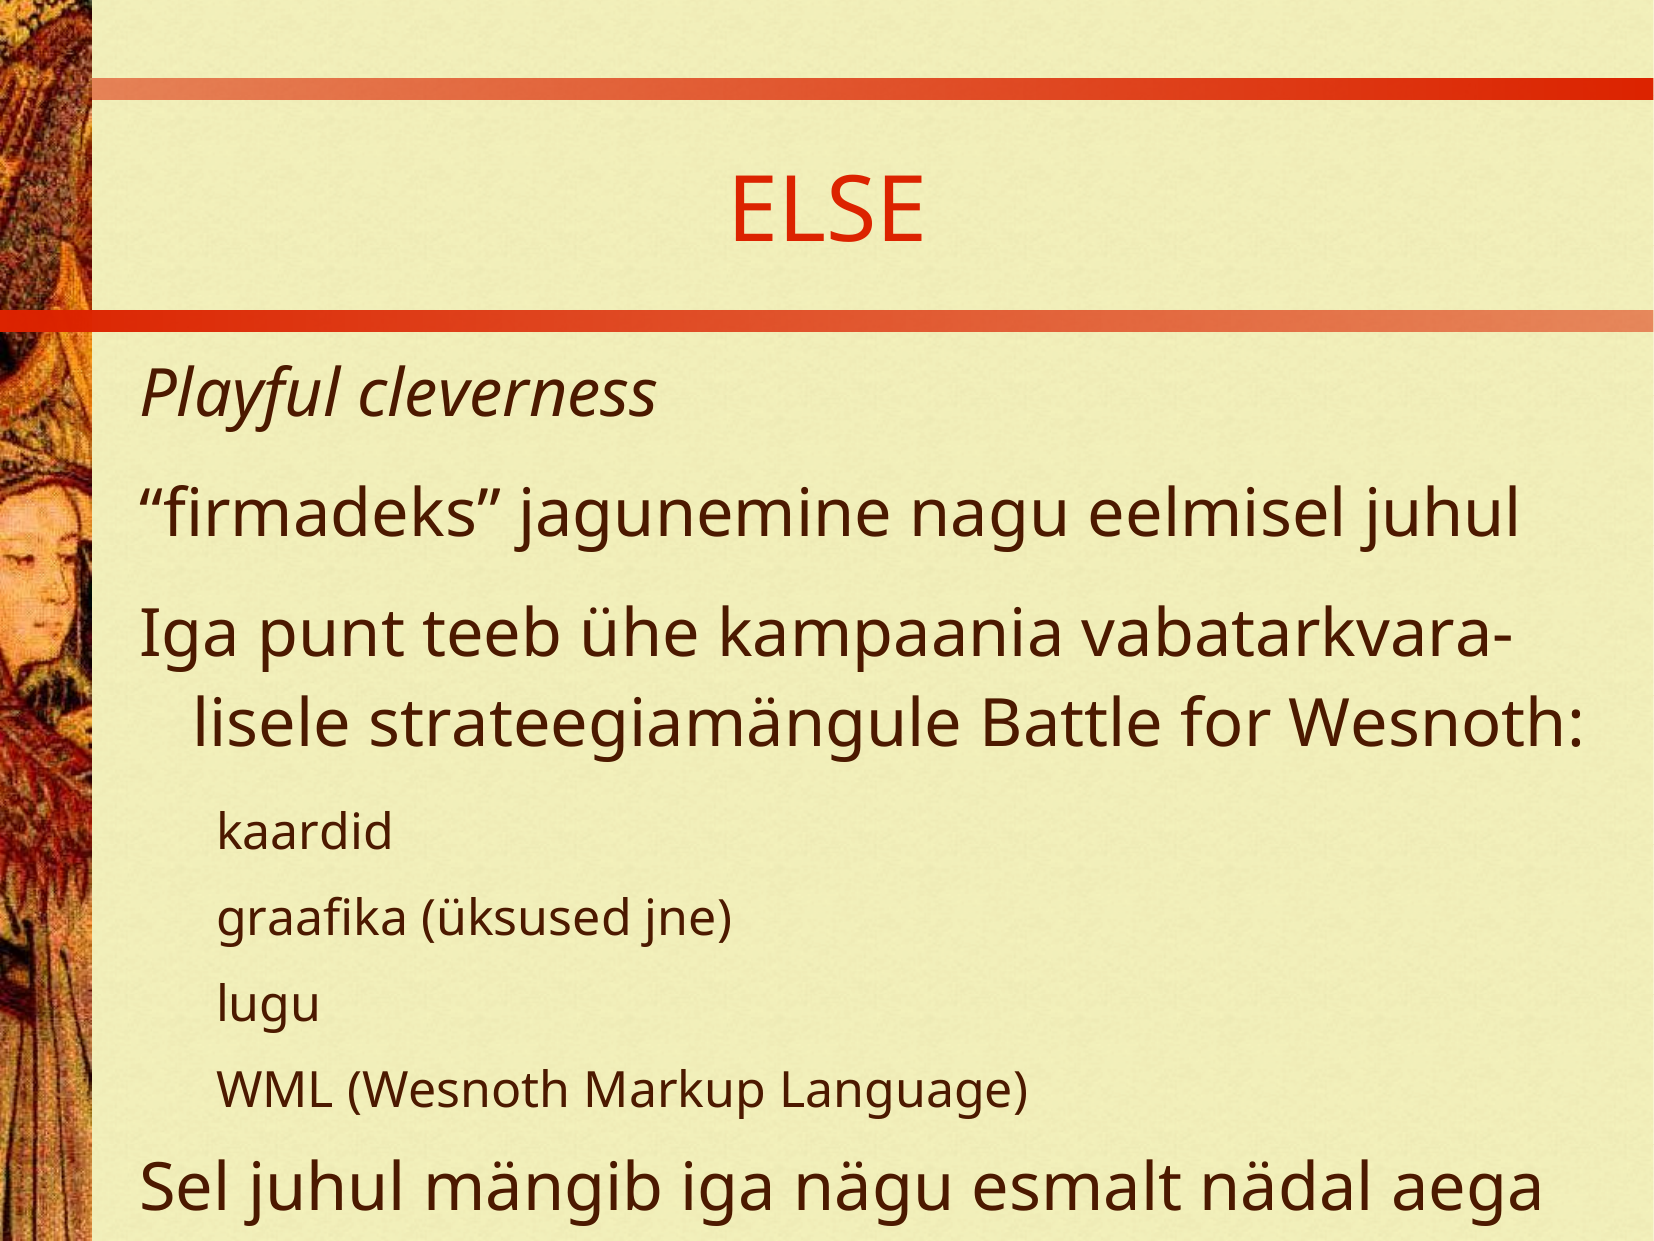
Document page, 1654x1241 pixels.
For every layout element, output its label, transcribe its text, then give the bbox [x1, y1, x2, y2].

title ELSE [121, 102, 1534, 311]
picture [635, 1201, 651, 1206]
picture [1328, 1201, 1344, 1206]
list Playful cleverness “firmadeks” jagunemine nagu eelmisel juhul Iga punt teeb ühe kampaania vabatarkvara-lisele strateegiamängule Battle for Wesnoth: kaardid graafika (üksused jne) lugu WML (Wesnoth Markup Language) Sel juhul mängib iga nägu esmalt nädal aega Wesnothi... ee, tutvub töökeskkonnaga... :-P Järgneb aga tõsine arendus Trac-keskkonnas [121, 344, 1654, 1201]
picture [1478, 1201, 1494, 1206]
picture [747, 1201, 763, 1206]
picture [1400, 1201, 1416, 1206]
picture [494, 1201, 510, 1206]
picture [0, 0, 1654, 310]
picture [359, 1201, 375, 1206]
picture [0, 332, 1654, 1241]
picture [576, 1201, 592, 1206]
picture [709, 1201, 725, 1206]
picture [277, 1201, 293, 1206]
picture [1249, 1201, 1265, 1206]
picture [1290, 1201, 1306, 1206]
picture [1516, 1201, 1532, 1206]
picture [1112, 1201, 1128, 1206]
picture [843, 1201, 859, 1206]
picture [884, 1201, 900, 1206]
picture [925, 1201, 941, 1206]
